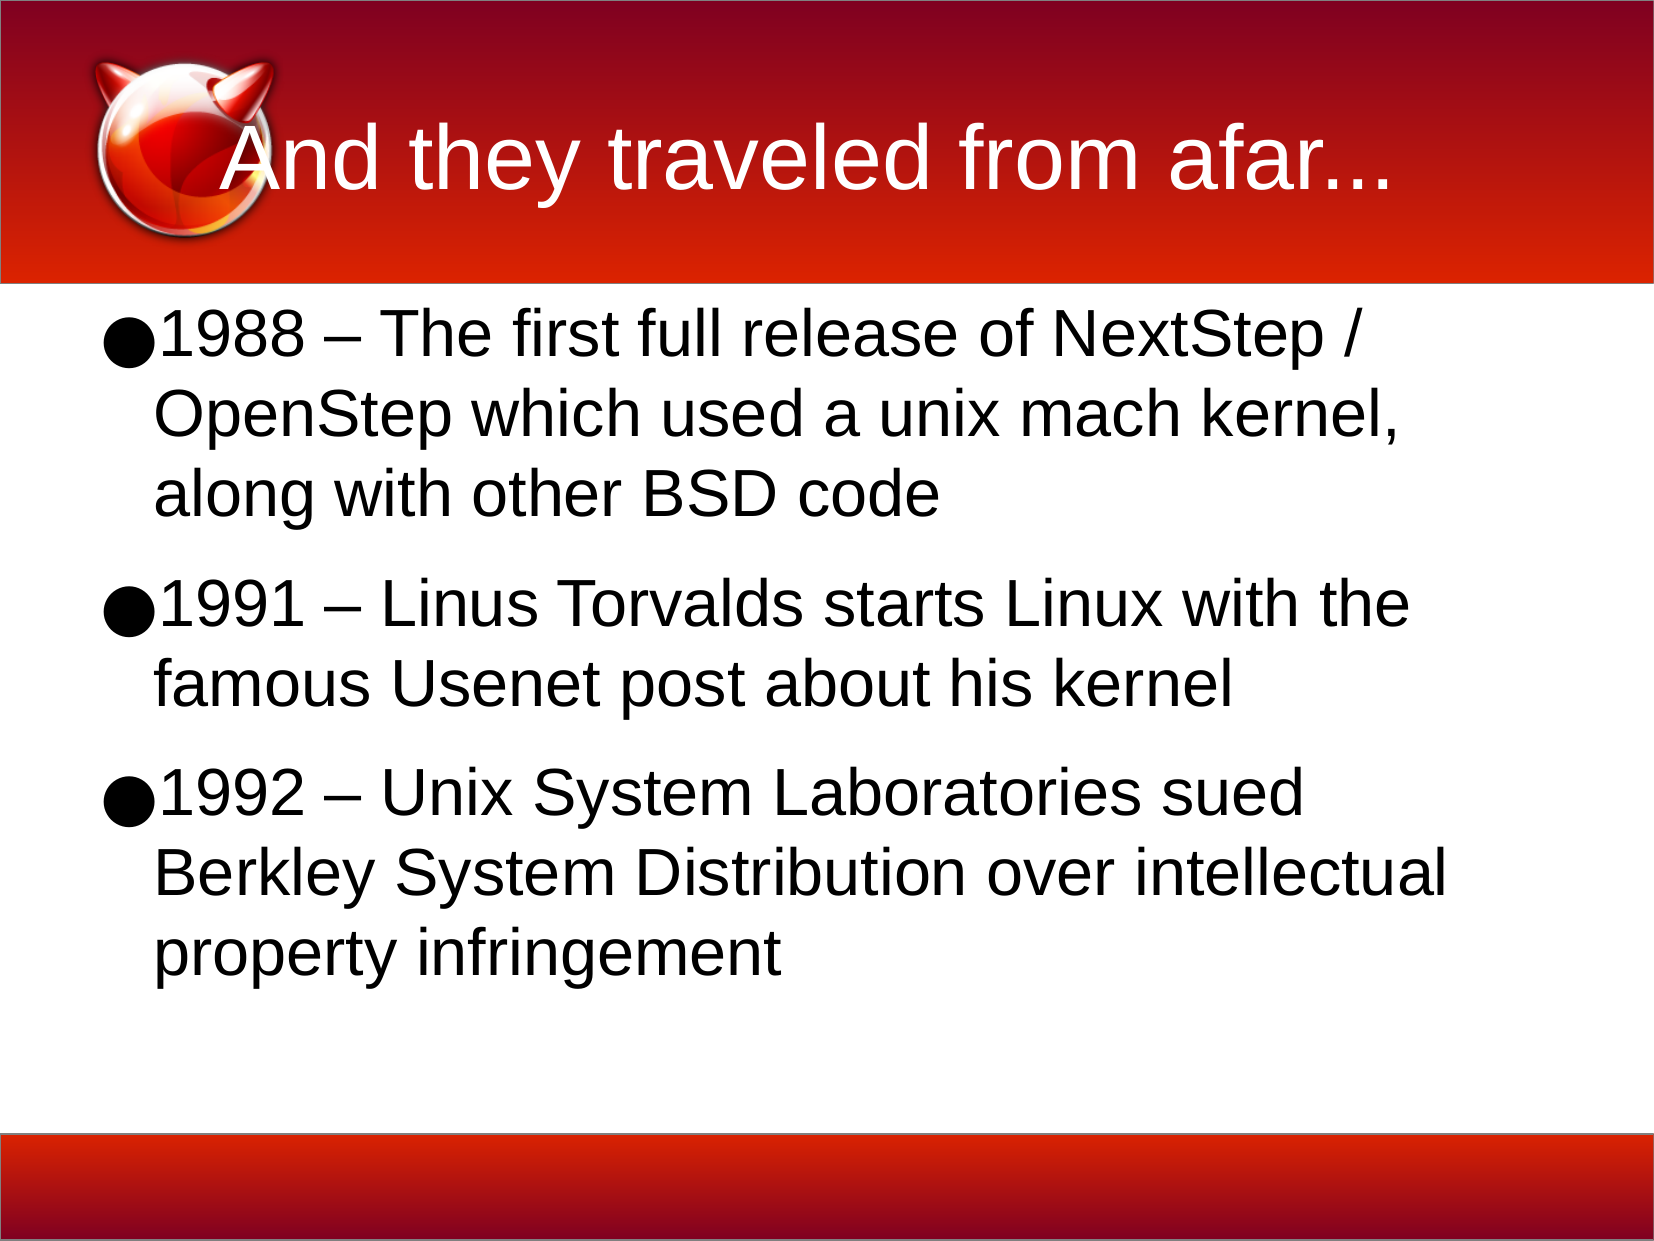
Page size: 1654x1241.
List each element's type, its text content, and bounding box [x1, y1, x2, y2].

text_box And they traveled from afar... [82, 49, 1536, 257]
text_box 1988 – The first full release of NextStep / OpenStep which used a unix mach kernel, along with other BSD code 1991 – Linus Torvalds starts Linux with the famous Usenet post about his kernel 1992 – Unix System Laboratories sued Berkley System Distribution over intellectual property infringement [82, 290, 1538, 1010]
